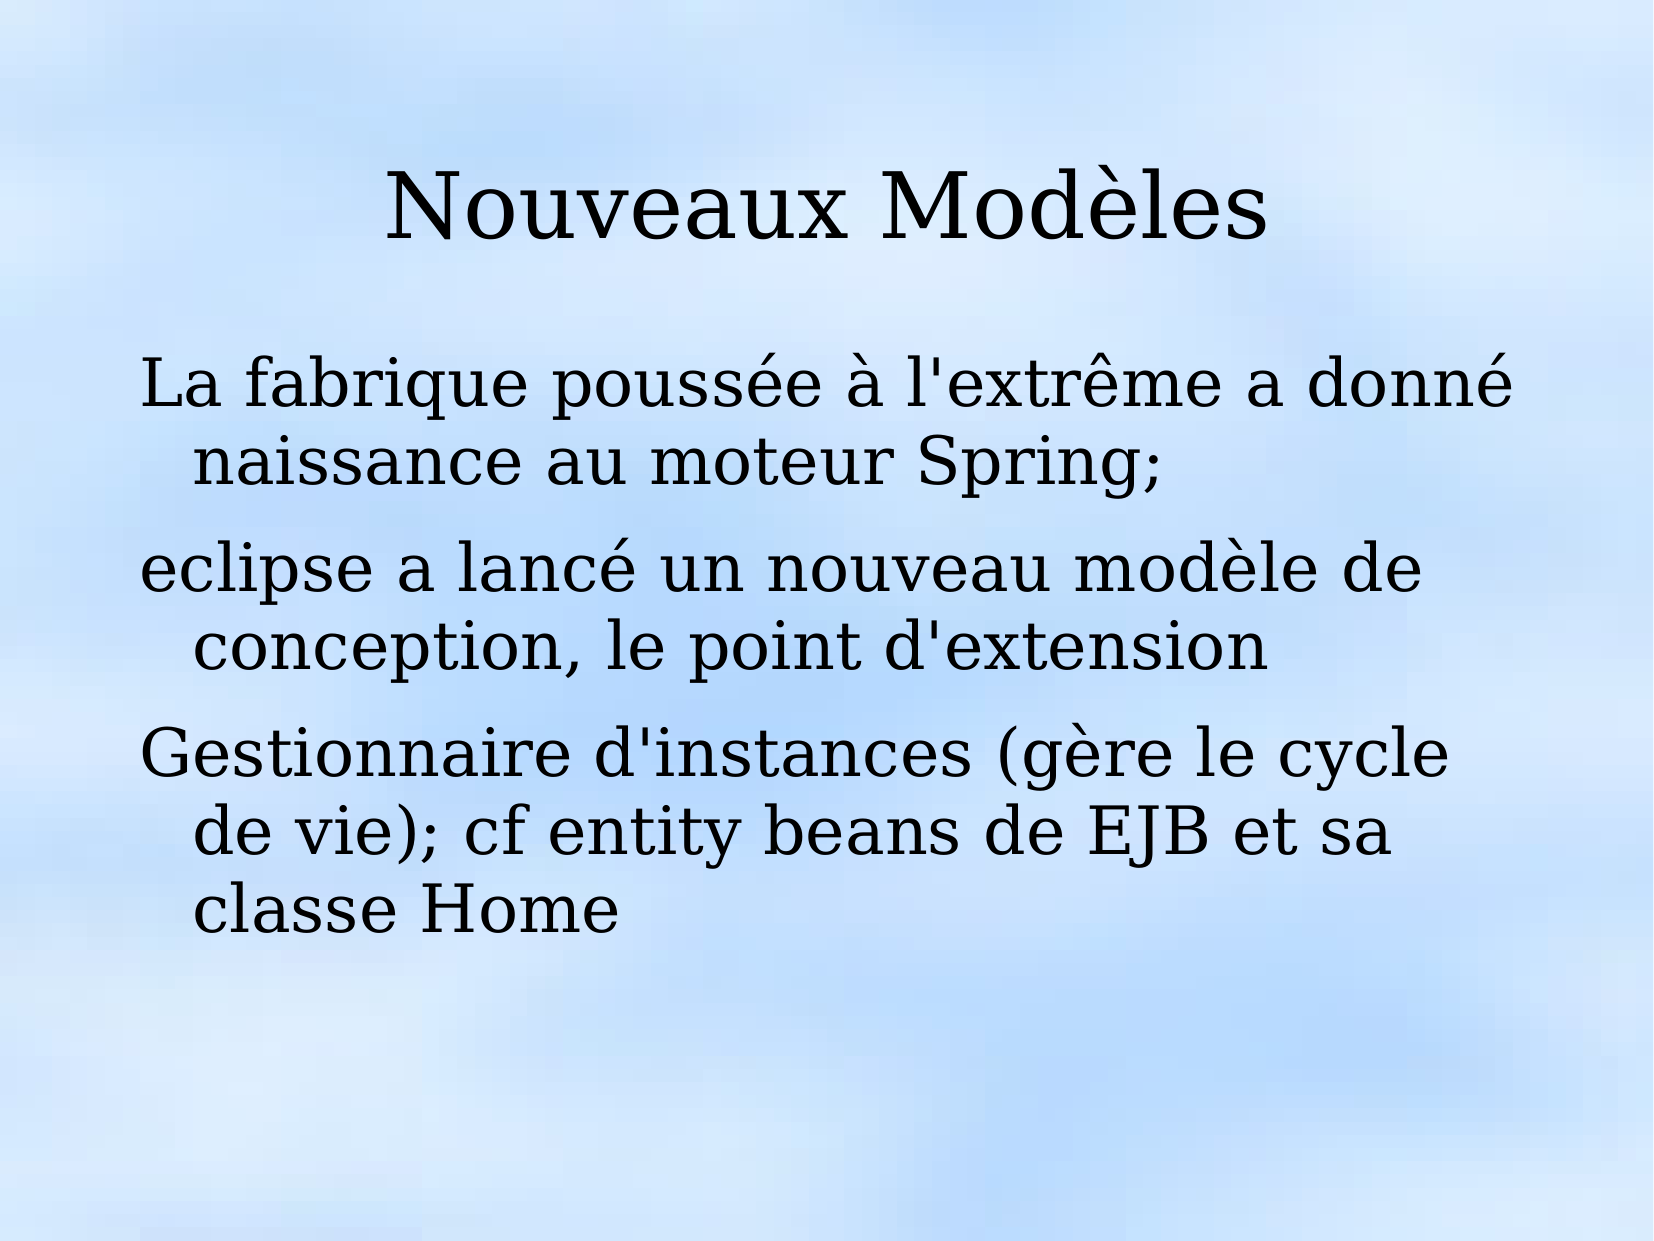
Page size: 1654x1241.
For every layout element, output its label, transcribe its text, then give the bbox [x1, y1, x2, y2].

title Nouveaux Modèles [121, 102, 1534, 311]
list La fabrique poussée à l'extrême a donné naissance au moteur Spring; eclipse a lancé un nouveau modèle de conception, le point d'extension Gestionnaire d'instances (gère le cycle de vie); cf entity beans de EJB et sa classe Home [121, 344, 1534, 1127]
picture [0, 0, 1654, 1241]
